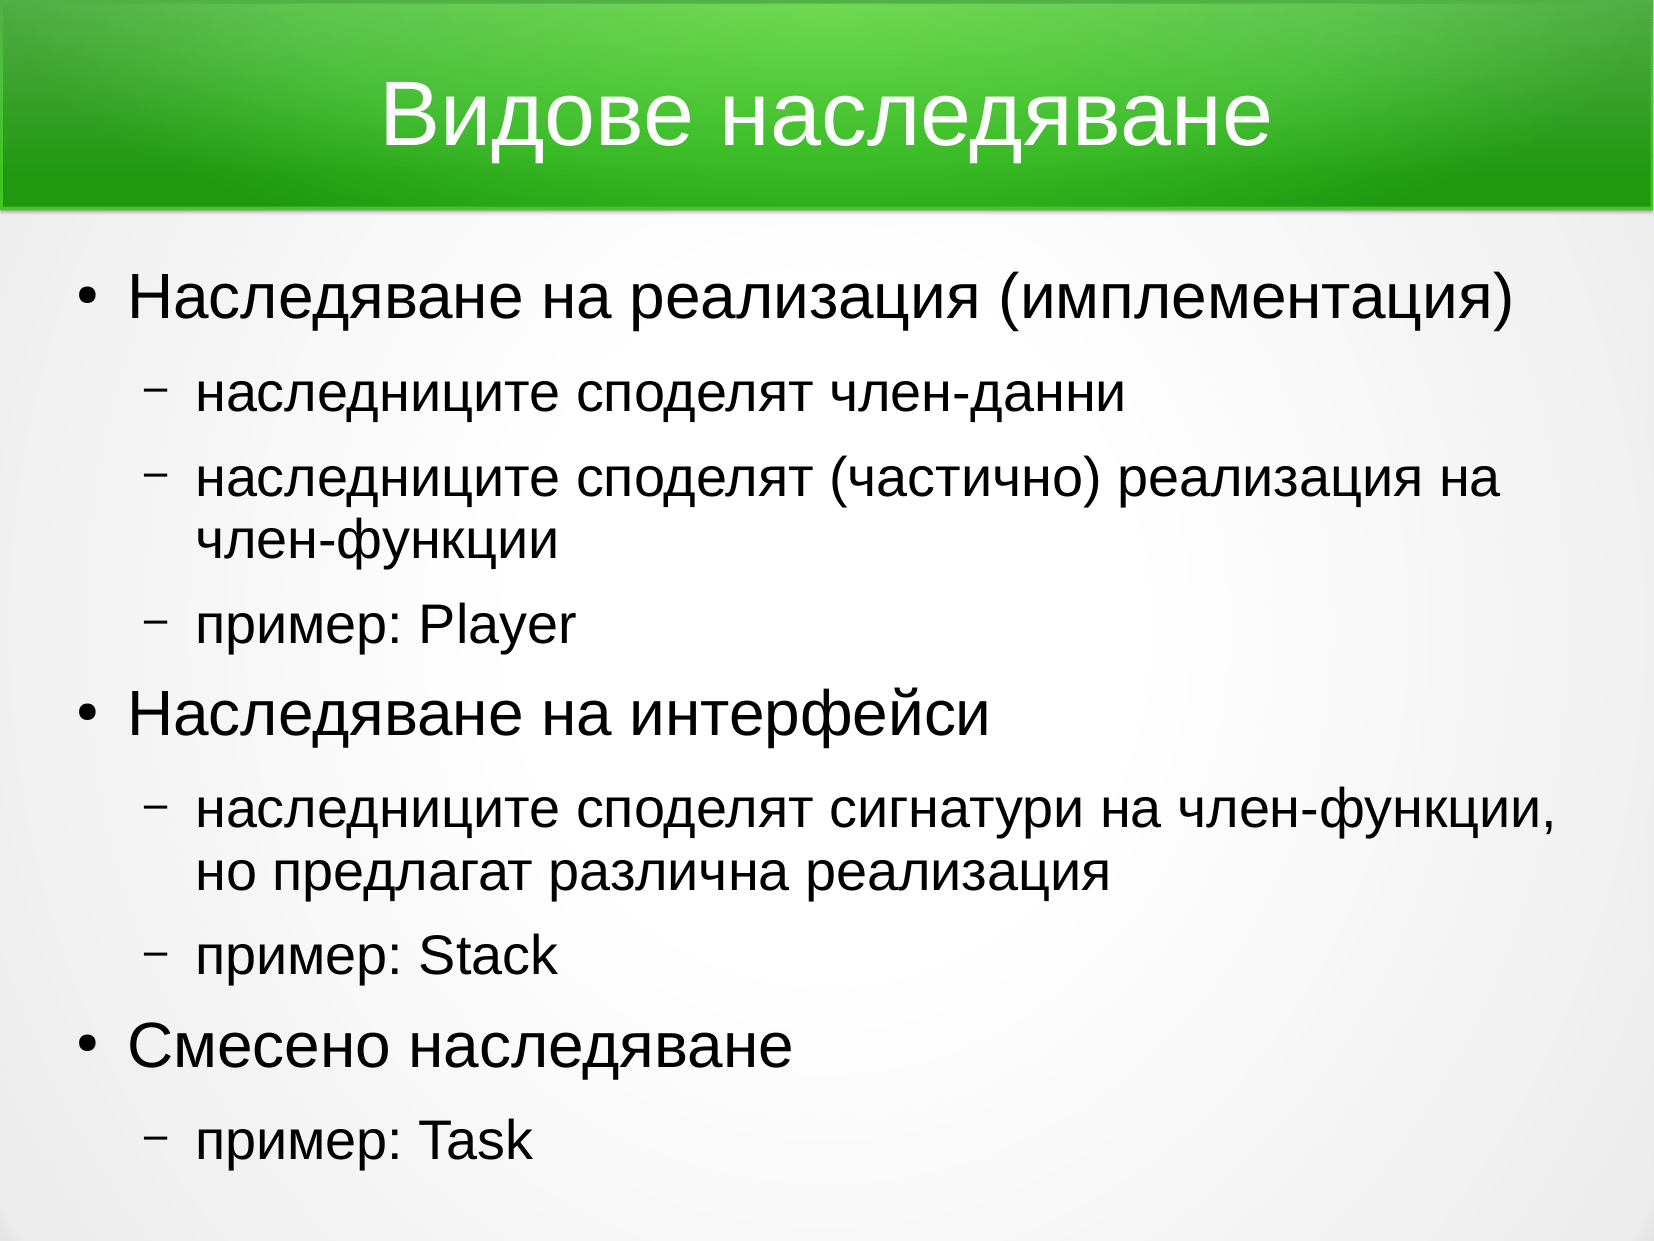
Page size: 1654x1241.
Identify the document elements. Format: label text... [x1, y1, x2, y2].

title Видове наследяване [82, 49, 1571, 179]
list Наследяване на реализация (имплементация) наследниците споделят член-данни наследниците споделят (частично) реализация на член-функции пример: Player Наследяване на интерфейси наследниците споделят сигнатури на член-функции, но предлагат различна реализация пример: Stack Смесено наследяване пример: Task [59, 261, 1595, 1182]
